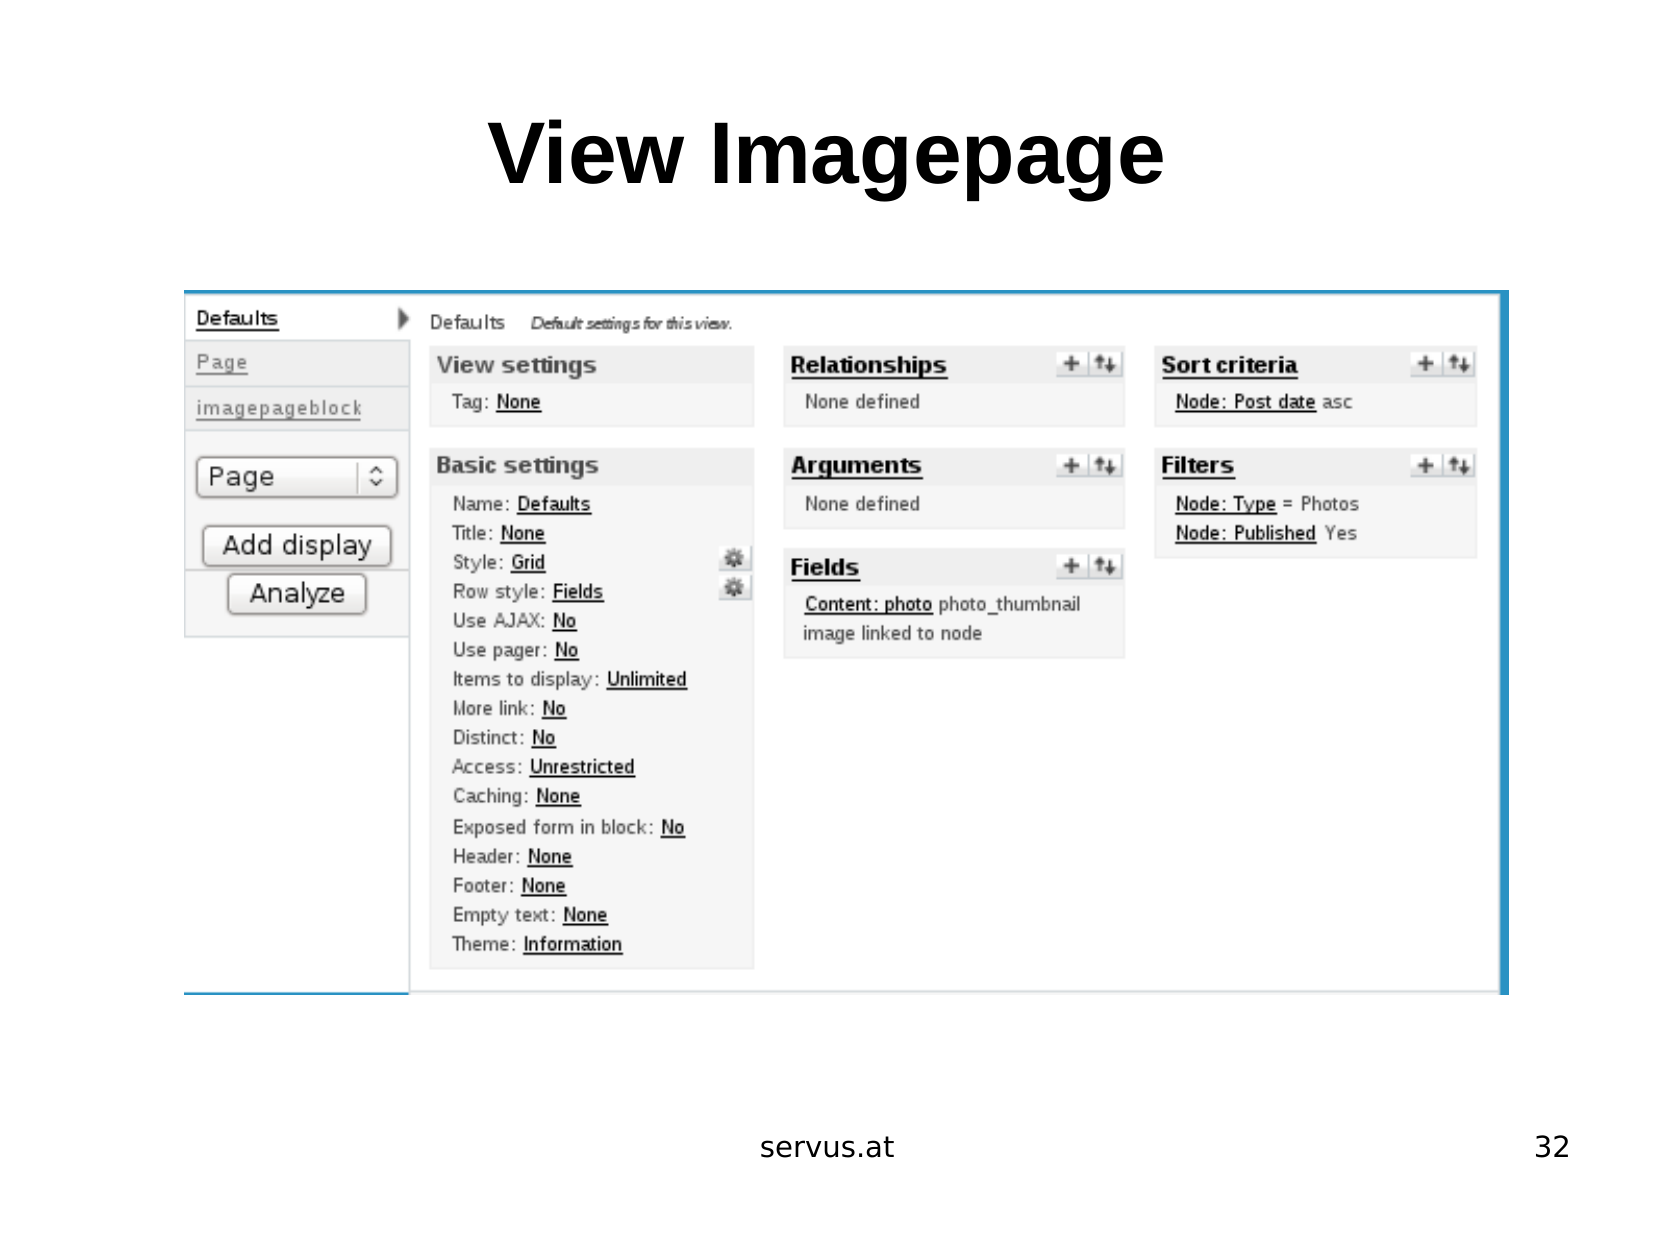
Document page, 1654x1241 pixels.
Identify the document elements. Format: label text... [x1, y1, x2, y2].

title View Imagepage [82, 56, 1571, 250]
picture [184, 290, 1509, 995]
